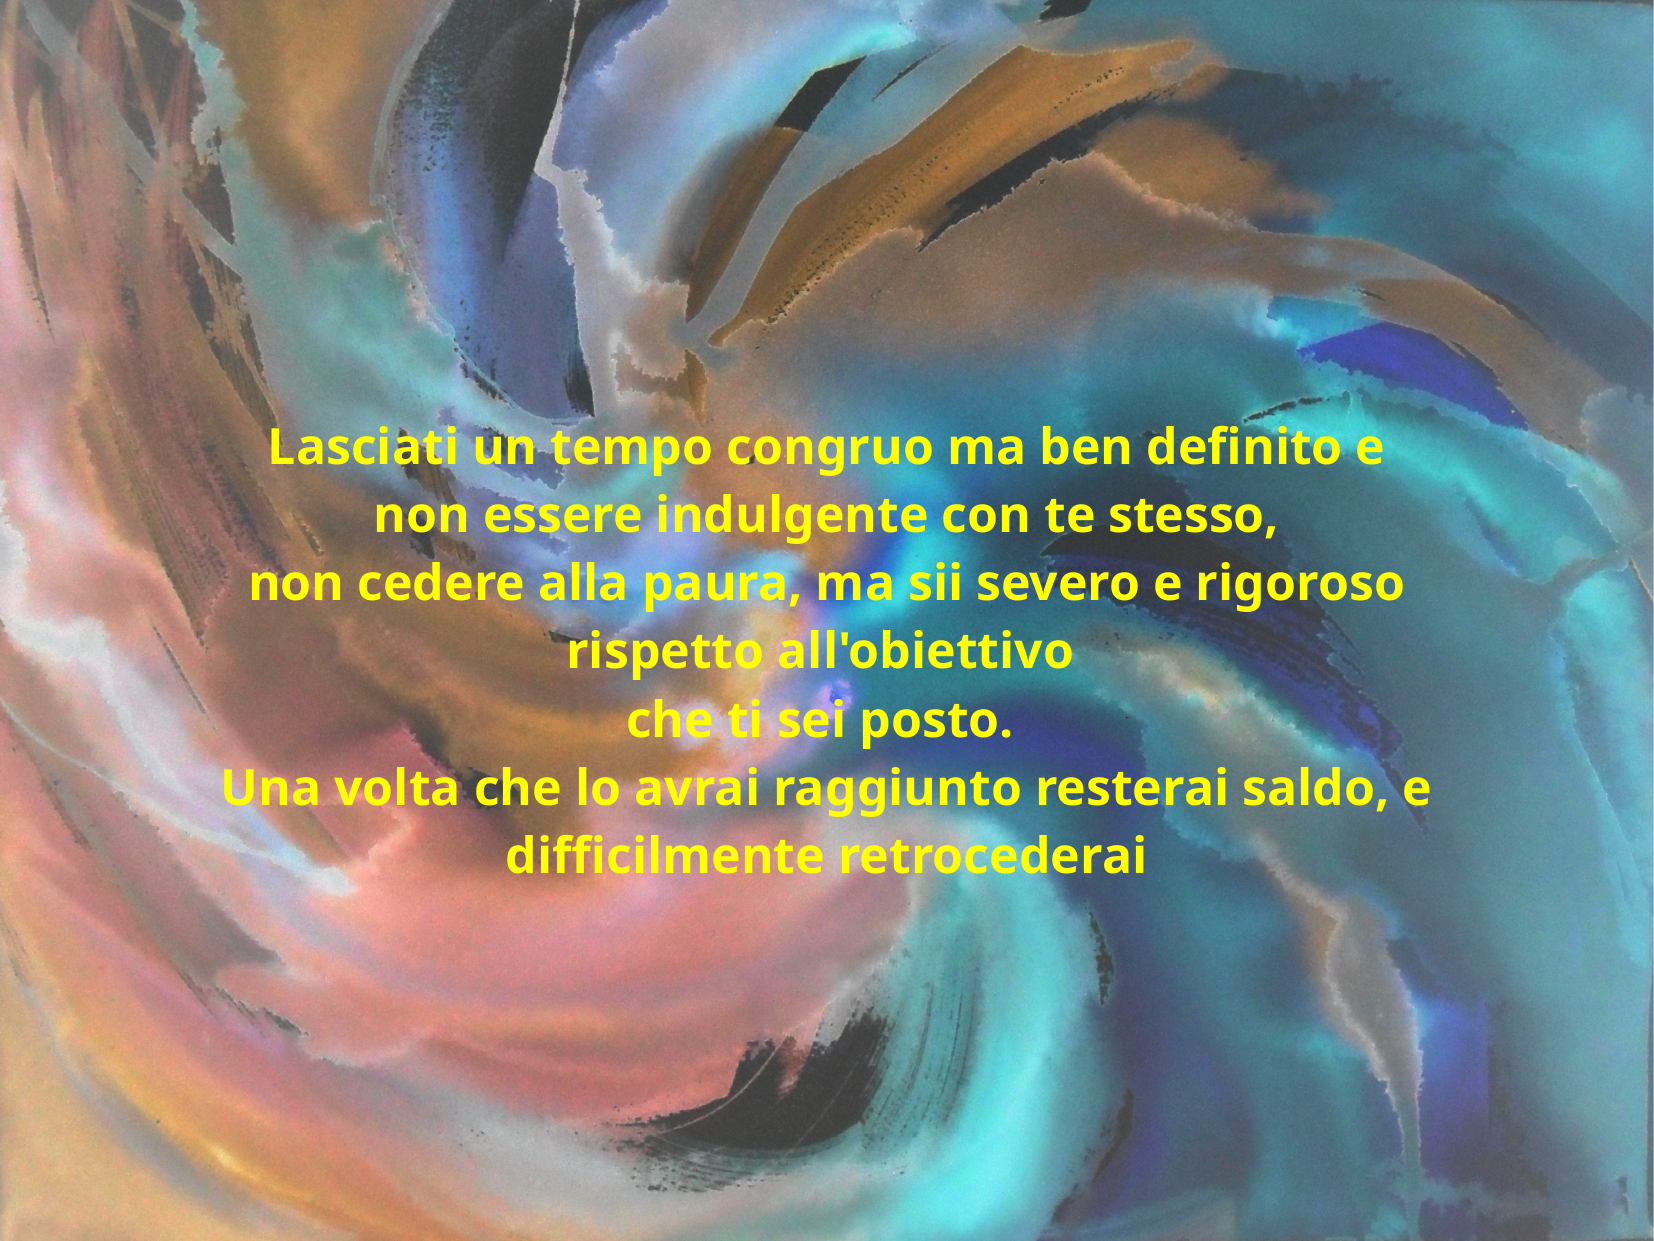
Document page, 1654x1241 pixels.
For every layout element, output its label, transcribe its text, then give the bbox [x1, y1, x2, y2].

picture [0, 0, 1654, 1241]
title Lasciati un tempo congruo ma ben definito e non essere indulgente con te stesso, non cedere alla paura, ma sii severo e rigoroso rispetto all'obiettivo che ti sei posto. Una volta che lo avrai raggiunto resterai saldo, e difficilmente retrocederai [206, 295, 1447, 1004]
